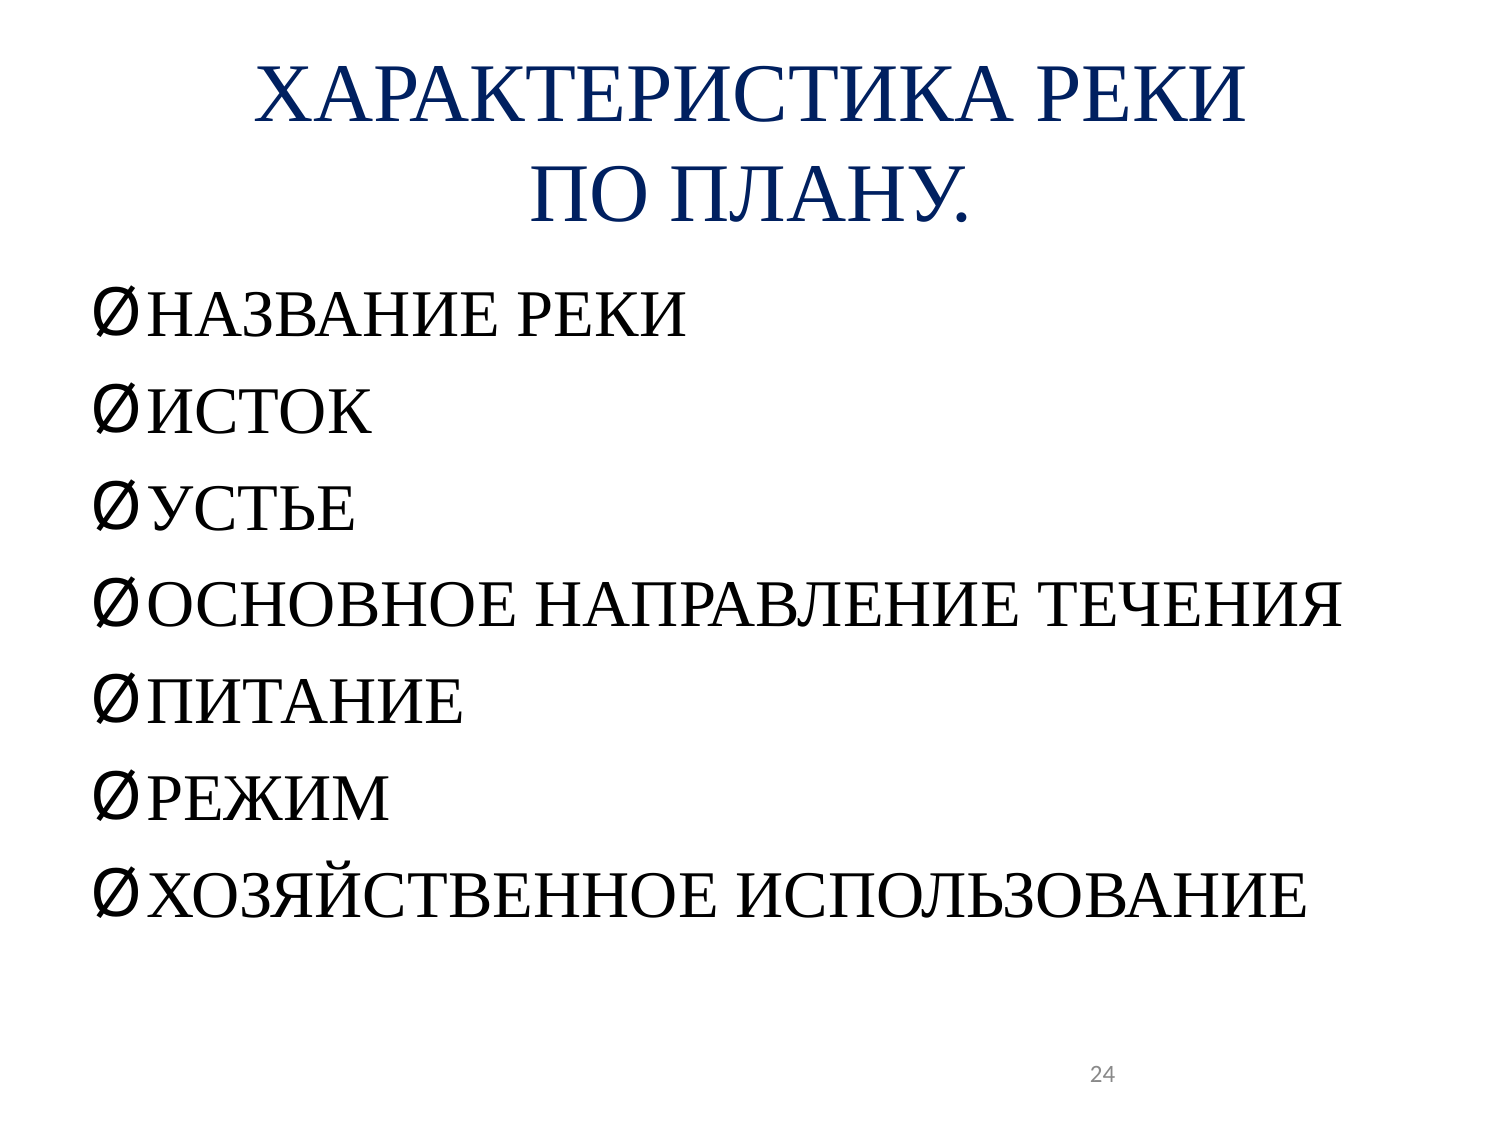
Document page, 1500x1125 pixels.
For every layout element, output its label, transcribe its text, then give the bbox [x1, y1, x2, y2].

text_box [1074, 1042, 1426, 1103]
title ХАРАКТЕРИСТИКА РЕКИ ПО ПЛАНУ. [76, 31, 1426, 233]
list НАЗВАНИЕ РЕКИ ИСТОК УСТЬЕ ОСНОВНОЕ НАПРАВЛЕНИЕ ТЕЧЕНИЯ ПИТАНИЕ РЕЖИМ ХОЗЯЙСТВЕННОЕ ИСПОЛЬЗОВАНИЕ [75, 262, 1426, 1005]
